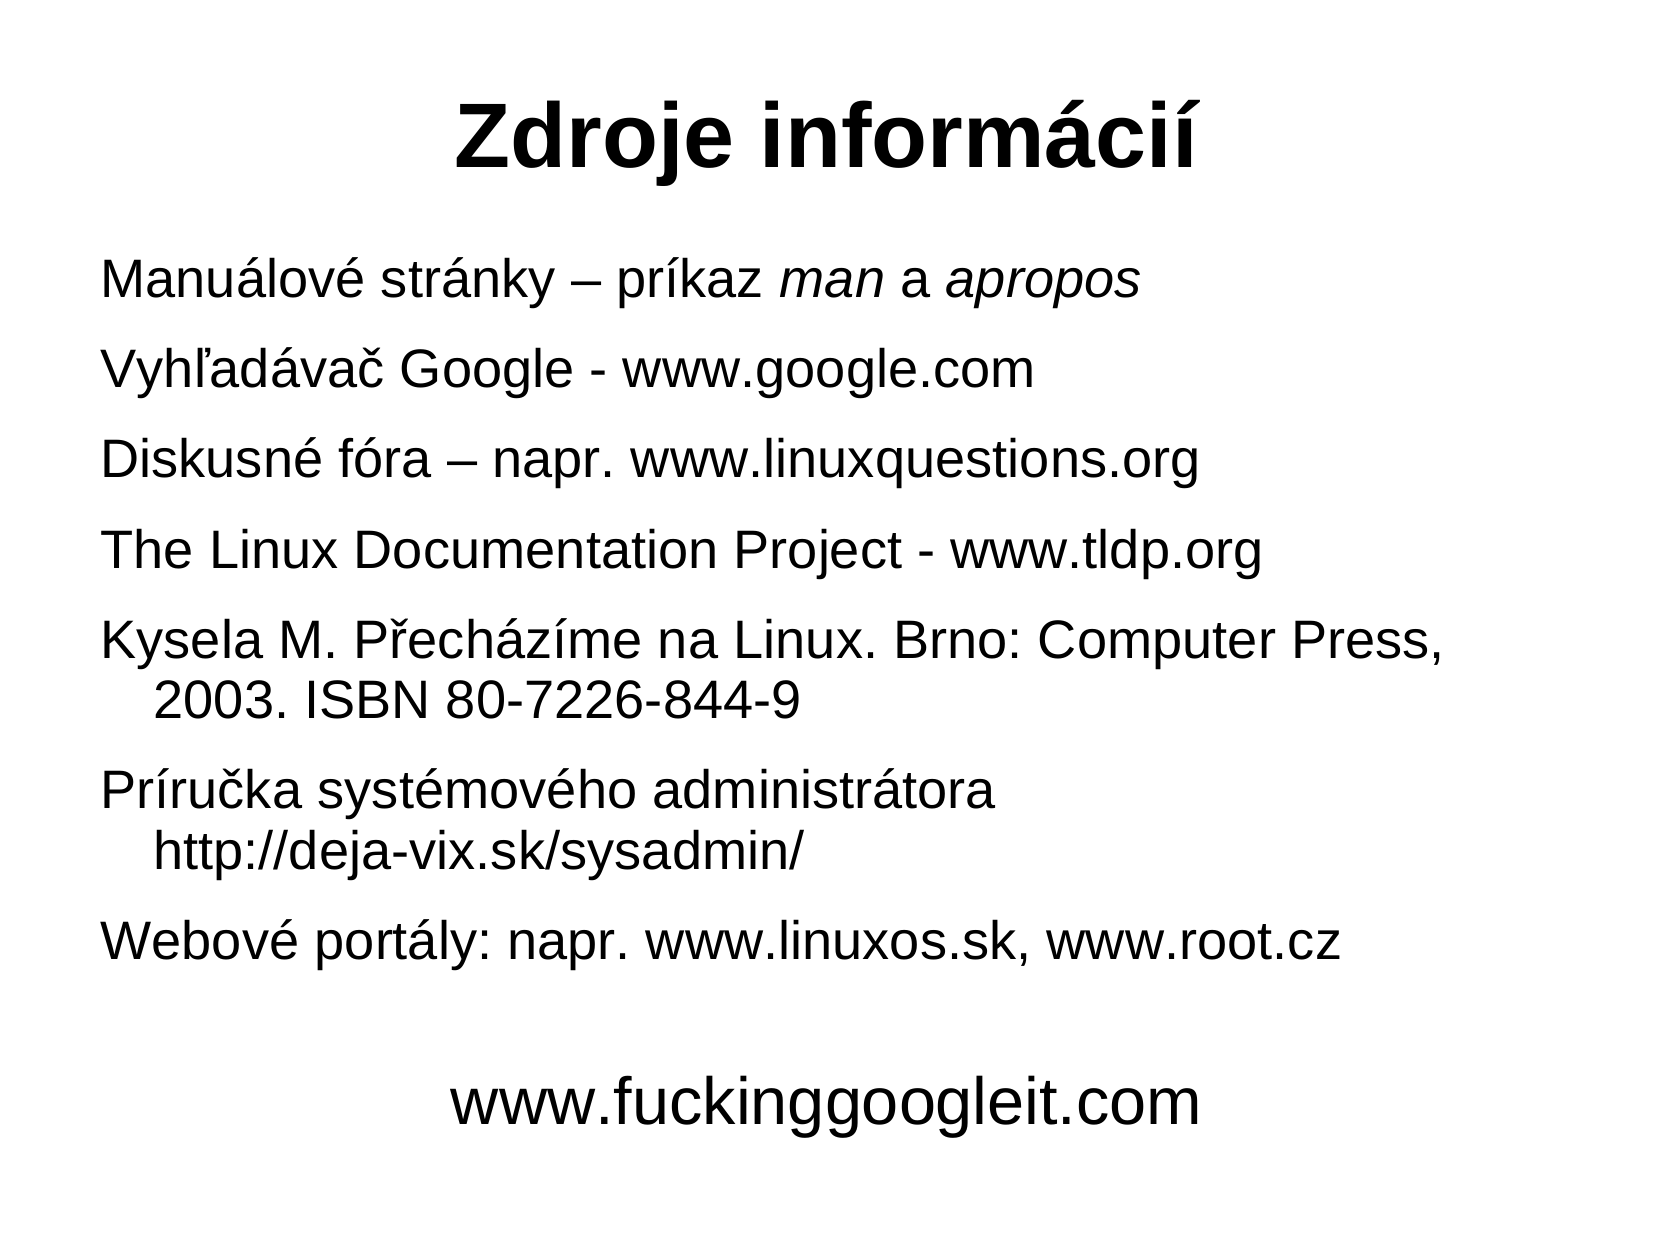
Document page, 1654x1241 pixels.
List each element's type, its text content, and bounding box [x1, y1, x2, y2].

title www.fuckinggoogleit.com [82, 998, 1571, 1206]
list Manuálové stránky – príkaz man a apropos Vyhľadávač Google - www.google.com Diskusné fóra – napr. www.linuxquestions.org The Linux Documentation Project - www.tldp.org Kysela M. Přecházíme na Linux. Brno: Computer Press, 2003. ISBN 80-7226-844-9 Príručka systémového administrátora http://deja-vix.sk/sysadmin/ Webové portály: napr. www.linuxos.sk, www.root.cz [82, 248, 1571, 971]
title Zdroje informácií [82, 31, 1571, 239]
